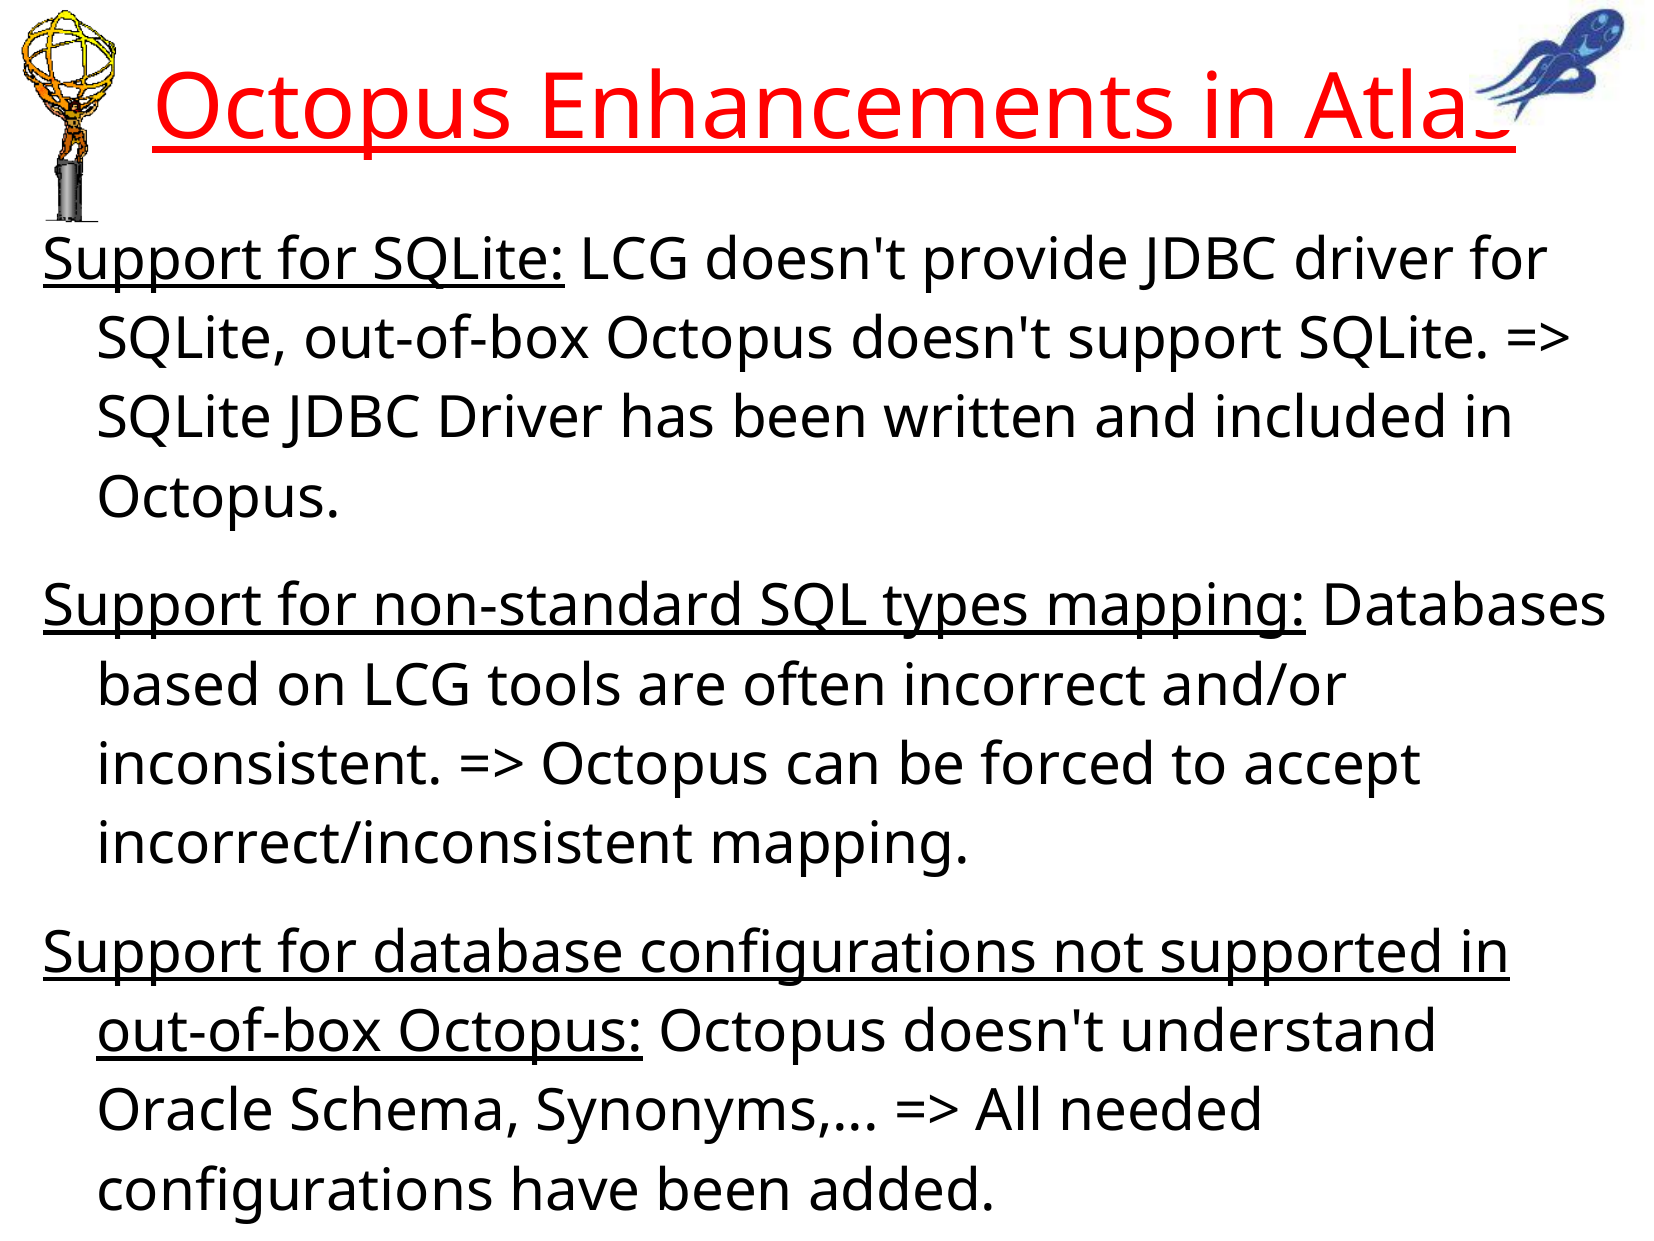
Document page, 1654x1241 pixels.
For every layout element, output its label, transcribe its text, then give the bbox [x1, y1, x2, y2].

title Octopus Enhancements in Atlas [139, 0, 1541, 208]
picture [0, 0, 139, 238]
picture [1469, 0, 1654, 130]
list Support for SQLite: LCG doesn't provide JDBC driver for SQLite, out-of-box Octopus doesn't support SQLite. => SQLite JDBC Driver has been written and included in Octopus. Support for non-standard SQL types mapping: Databases based on LCG tools are often incorrect and/or inconsistent. => Octopus can be forced to accept incorrect/inconsistent mapping. Support for database configurations not supported in out-of-box Octopus: Octopus doesn't understand Oracle Schema, Synonyms,... => All needed configurations have been added. Bug-fixes: included in the Octopus distribution. [25, 217, 1615, 1187]
